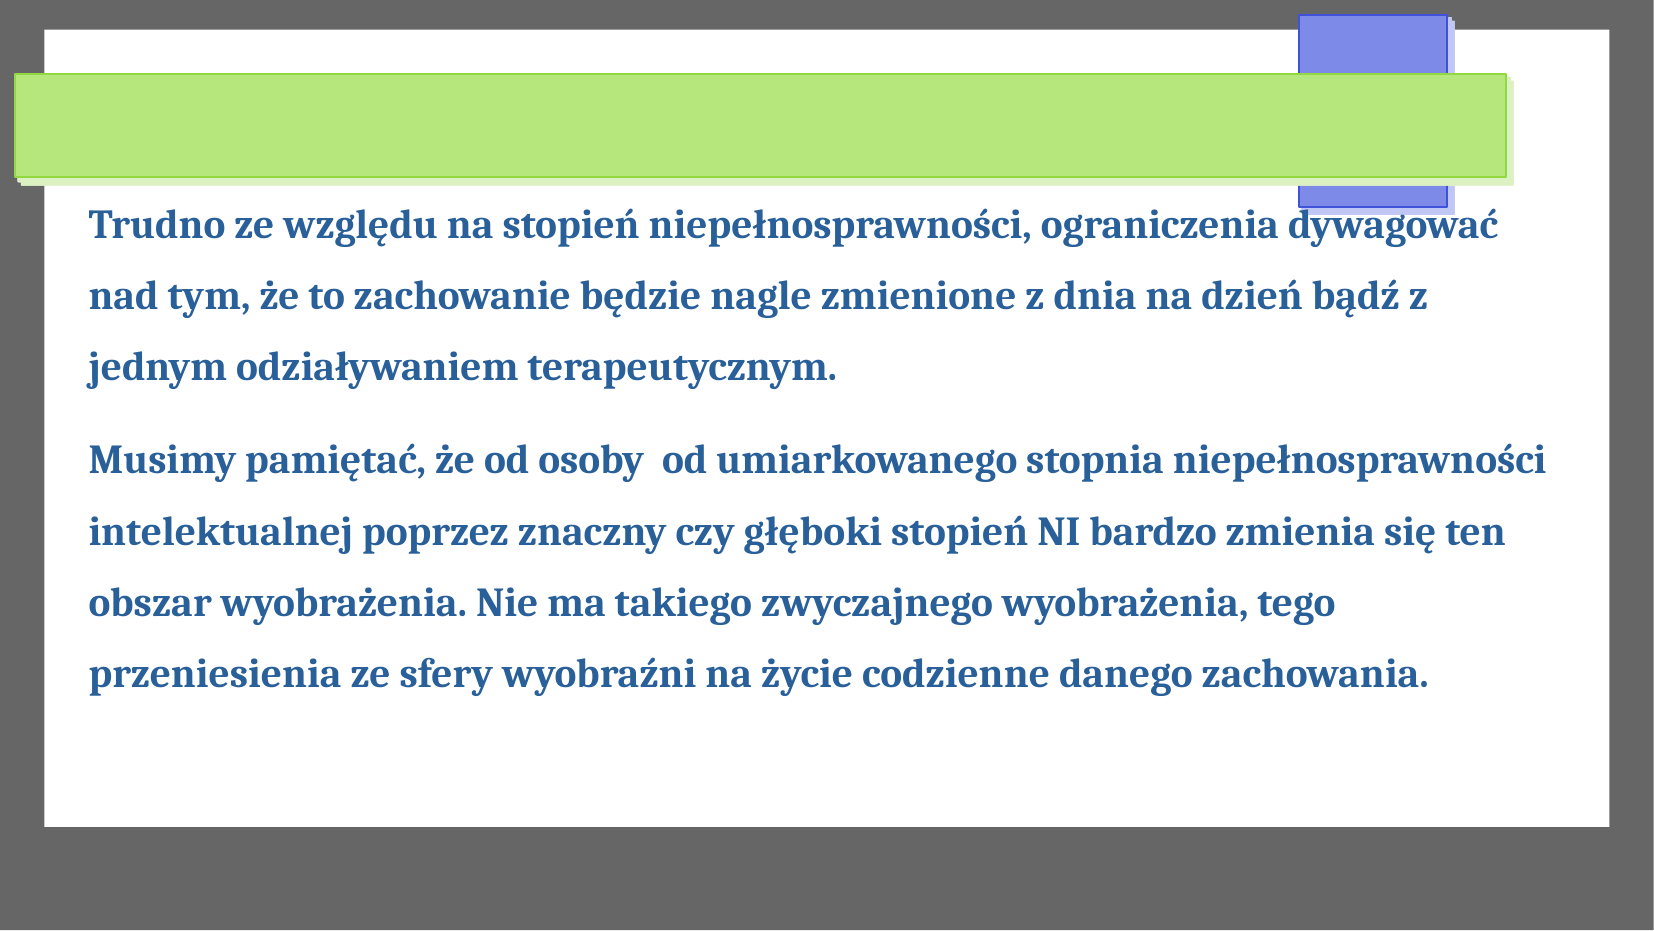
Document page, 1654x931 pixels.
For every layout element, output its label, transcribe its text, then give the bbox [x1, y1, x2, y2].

list Trudno ze względu na stopień niepełnosprawności, ograniczenia dywagować nad tym, że to zachowanie będzie nagle zmienione z dnia na dzień bądź z jednym odziaływaniem terapeutycznym. Musimy pamiętać, że od osoby od umiarkowanego stopnia niepełnosprawności intelektualnej poprzez znaczny czy głęboki stopień NI bardzo zmienia się ten obszar wyobrażenia. Nie ma takiego zwyczajnego wyobrażenia, tego przeniesienia ze sfery wyobraźni na życie codzienne danego zachowania. [88, 177, 1565, 768]
